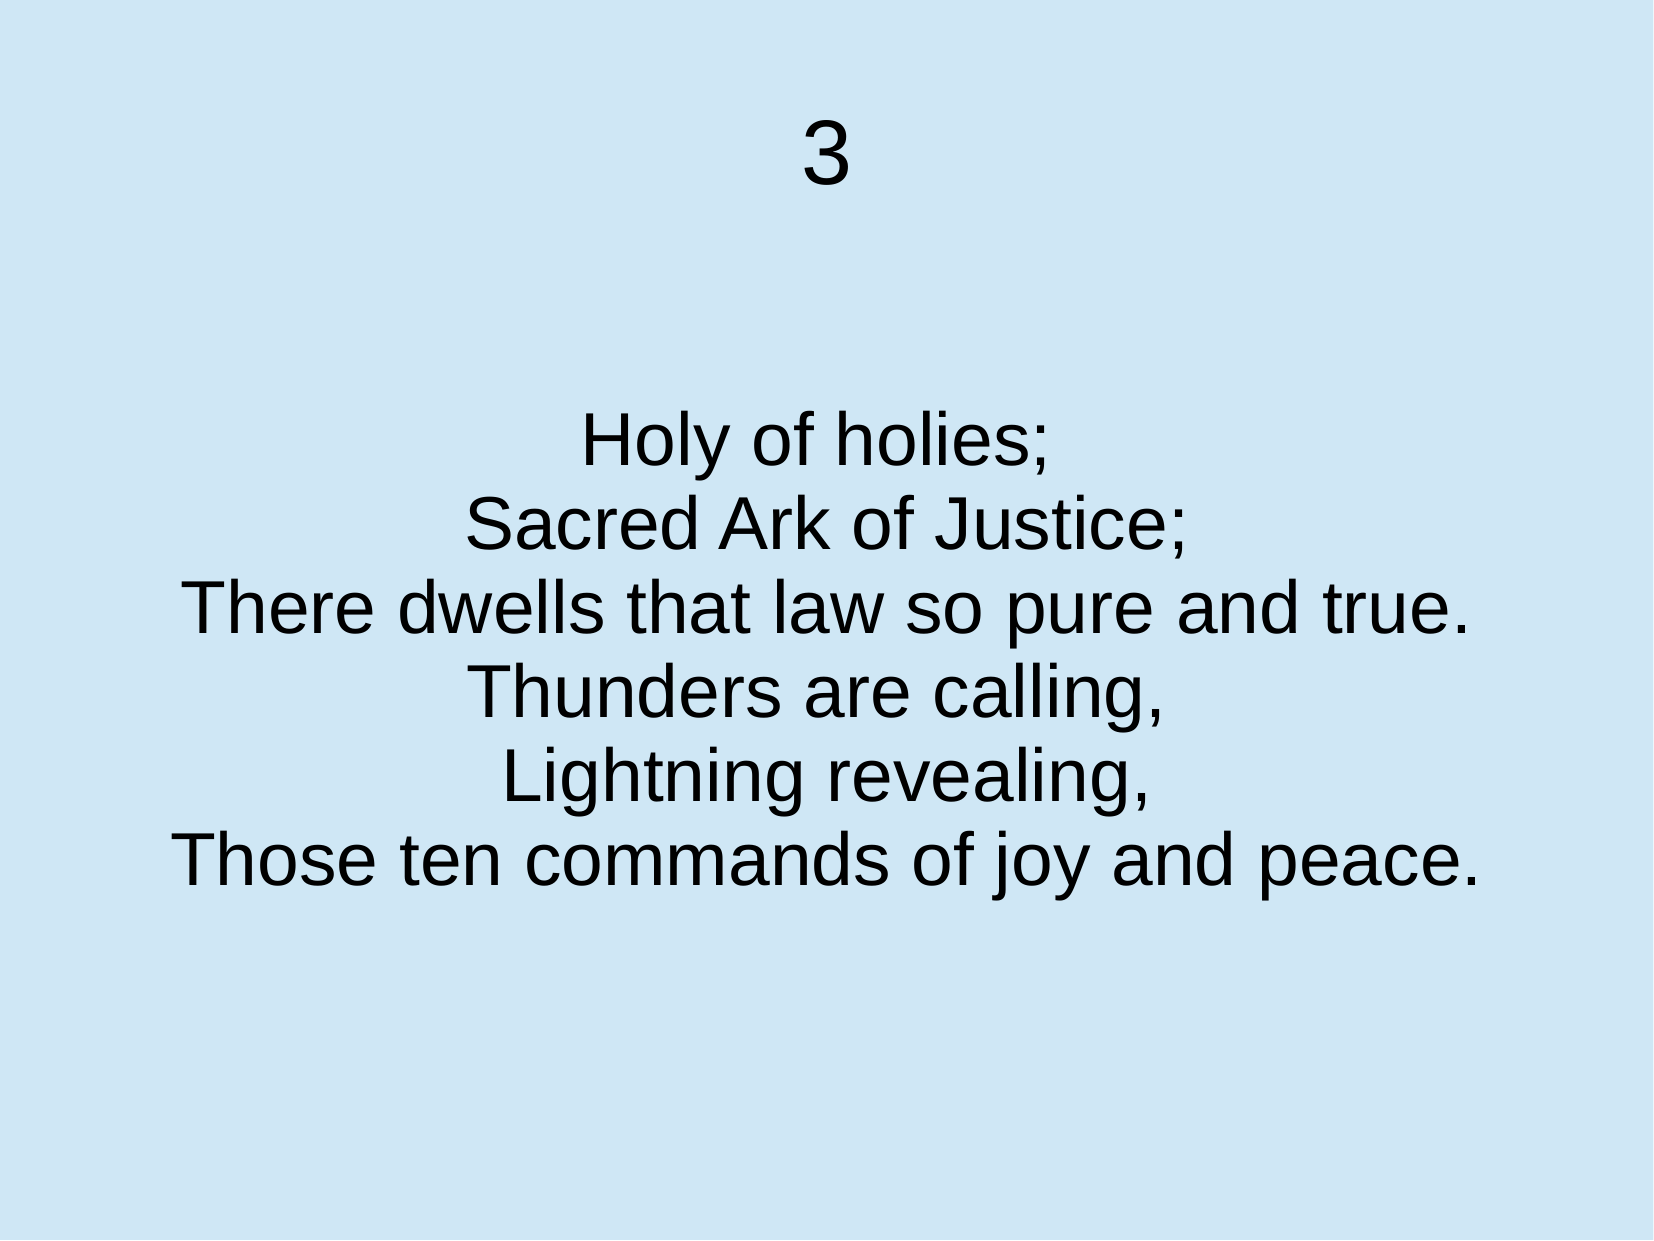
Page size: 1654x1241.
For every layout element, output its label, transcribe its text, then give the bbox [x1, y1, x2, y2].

title 3 [82, 49, 1571, 257]
subtitle Holy of holies; Sacred Ark of Justice; There dwells that law so pure and true. Thunders are calling, Lightning revealing, Those ten commands of joy and peace. [82, 290, 1571, 1010]
